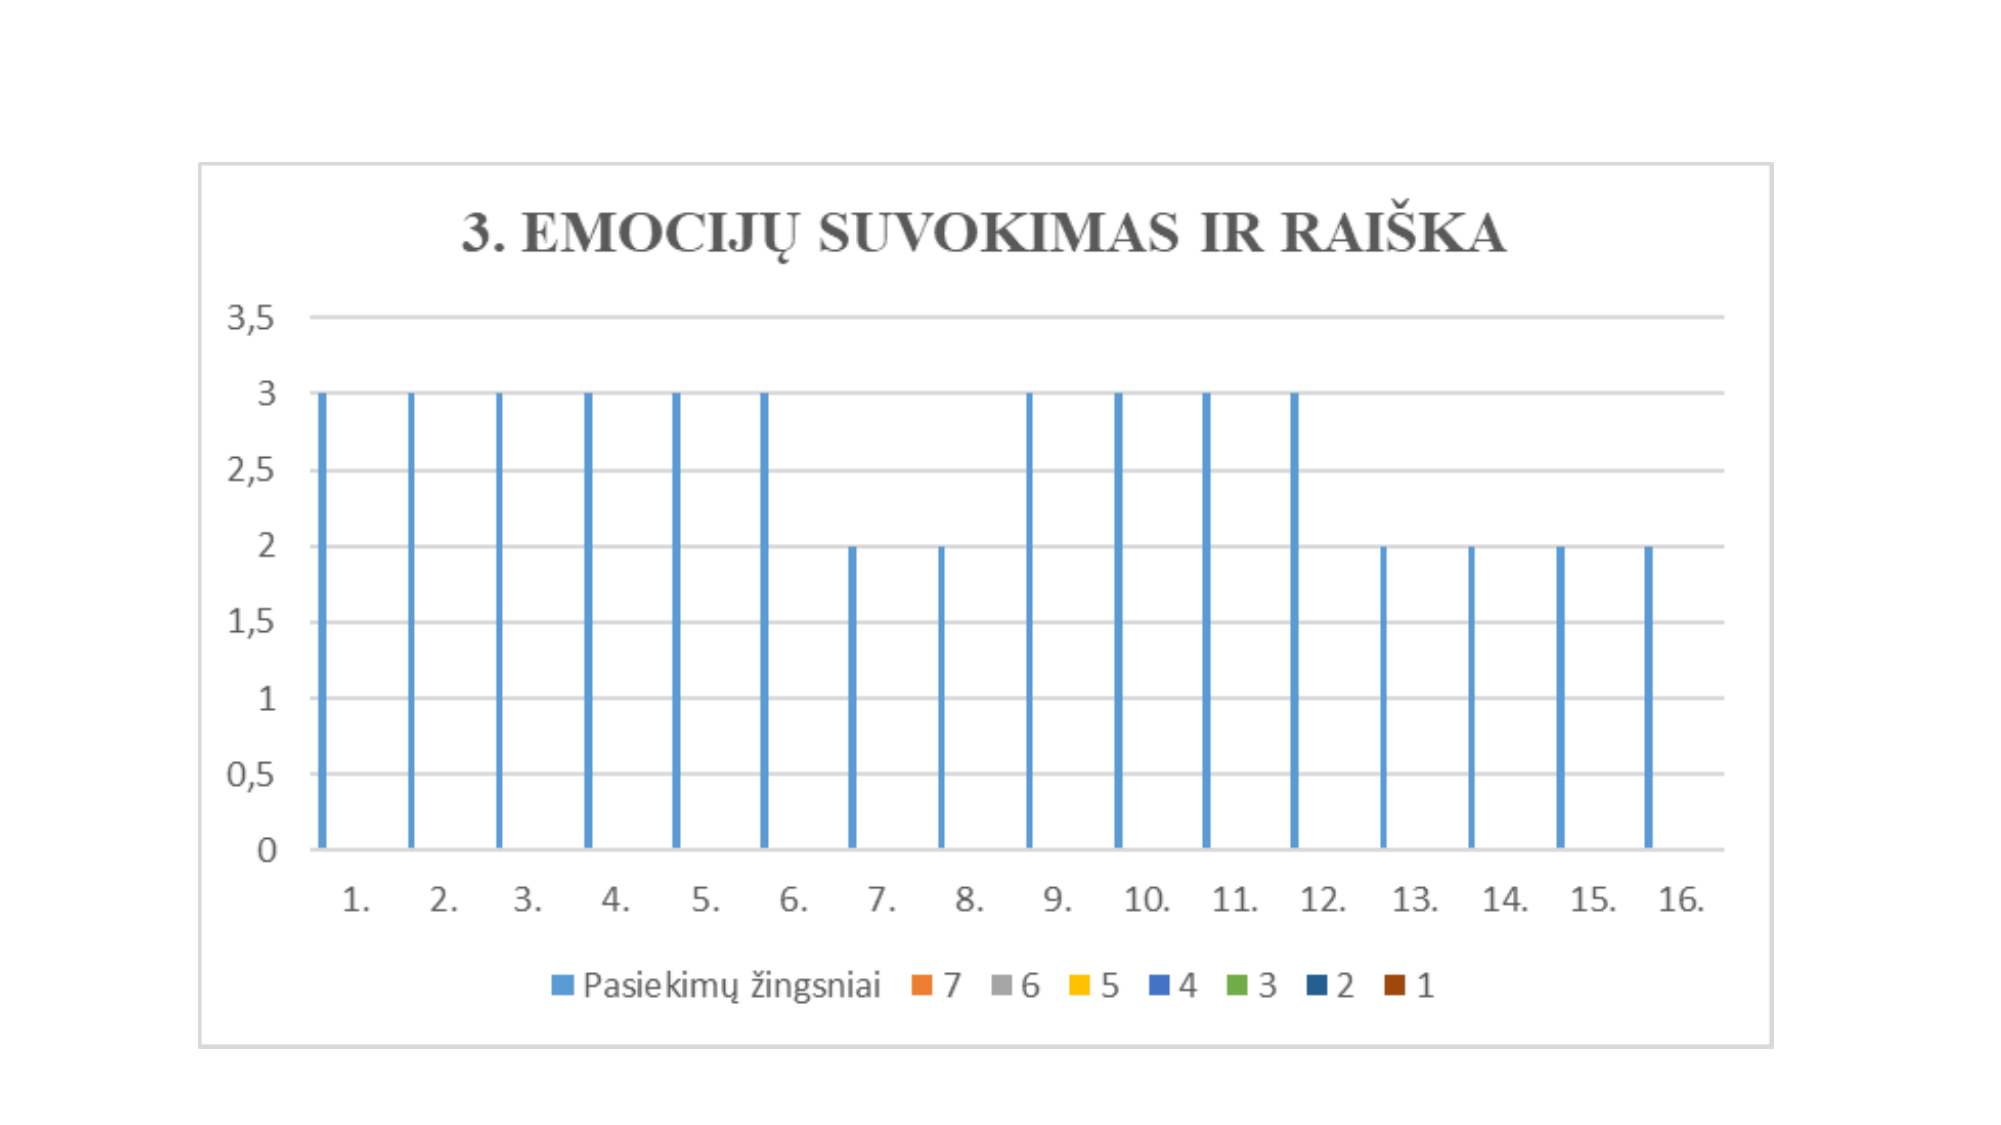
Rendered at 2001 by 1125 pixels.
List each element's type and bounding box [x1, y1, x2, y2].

picture [198, 162, 1774, 1049]
